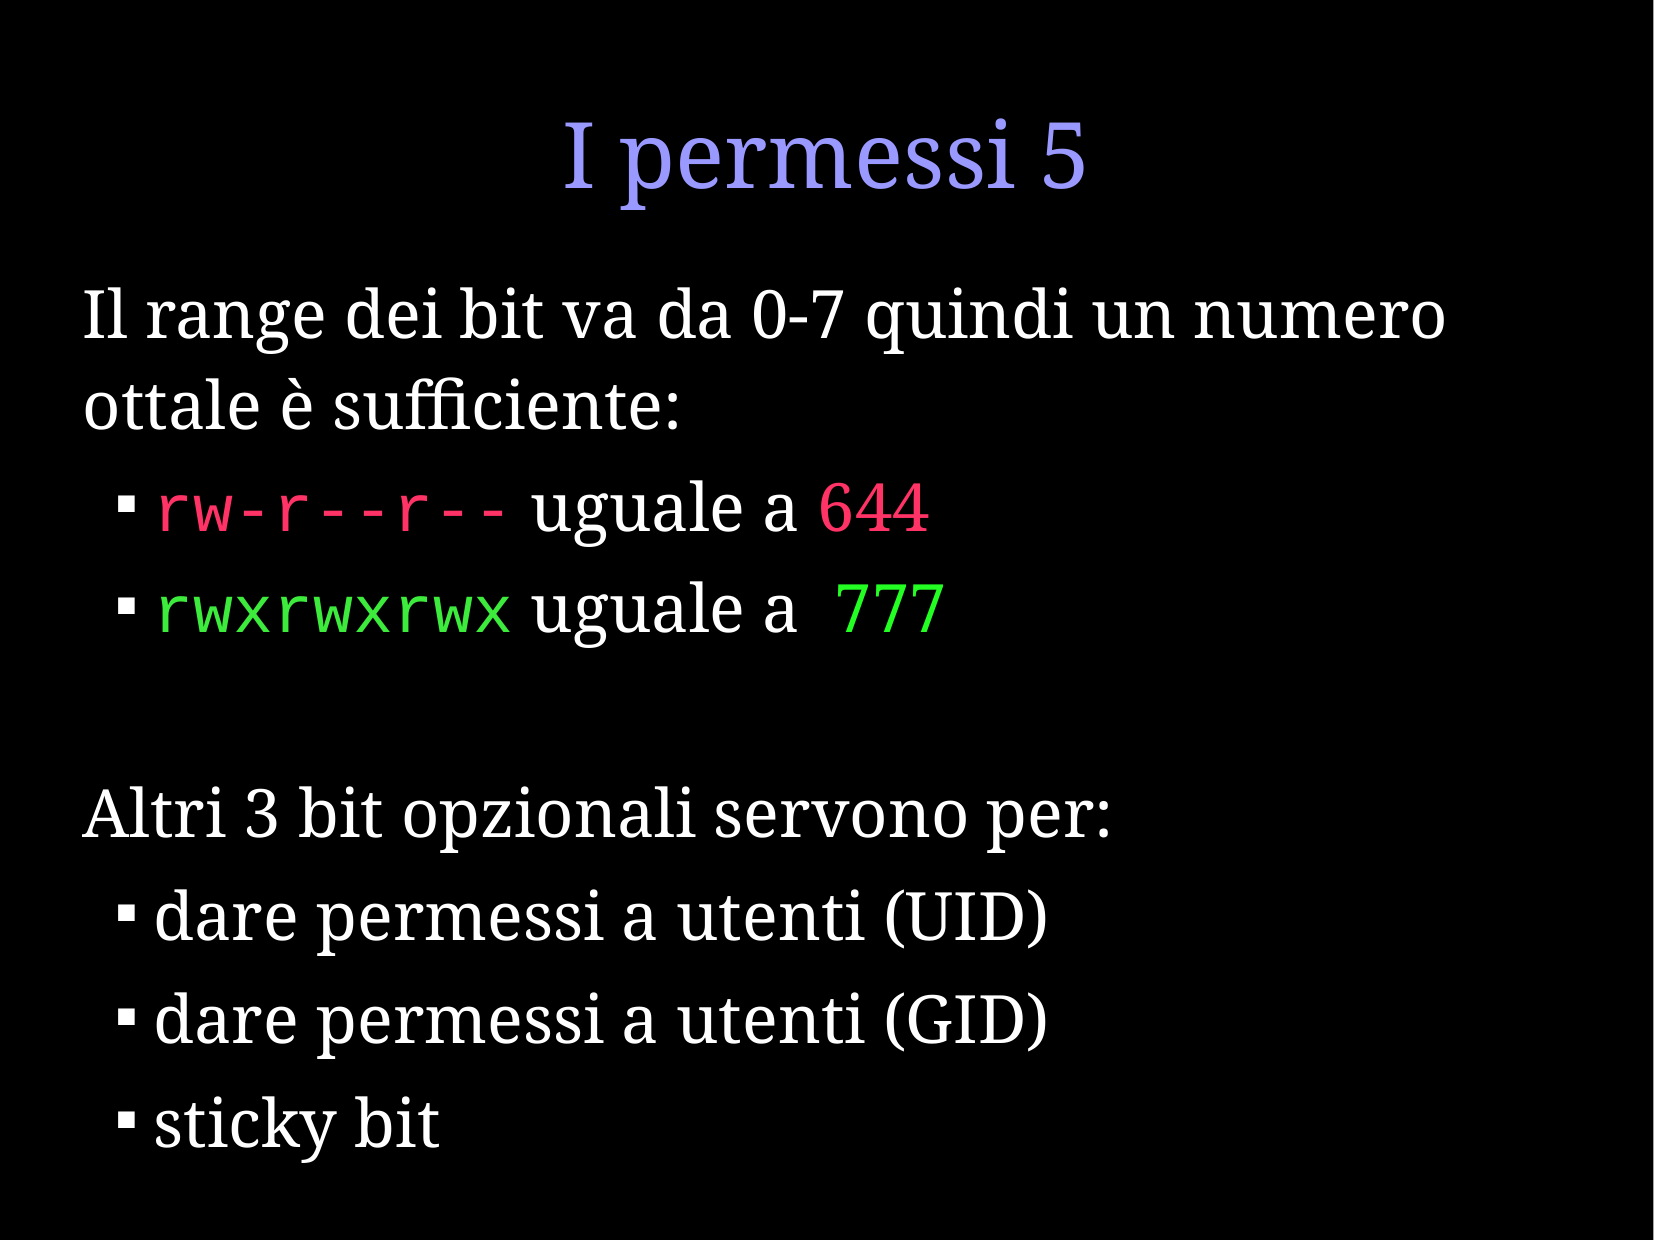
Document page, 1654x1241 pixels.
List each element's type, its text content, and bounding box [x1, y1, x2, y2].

subtitle Il range dei bit va da 0-7 quindi un numero ottale è sufficiente: rw-r--r-- uguale a 644 rwxrwxrwx uguale a 777 Altri 3 bit opzionali servono per: dare permessi a utenti (UID) dare permessi a utenti (GID) sticky bit [82, 315, 1571, 1120]
title I permessi 5 [82, 49, 1571, 257]
